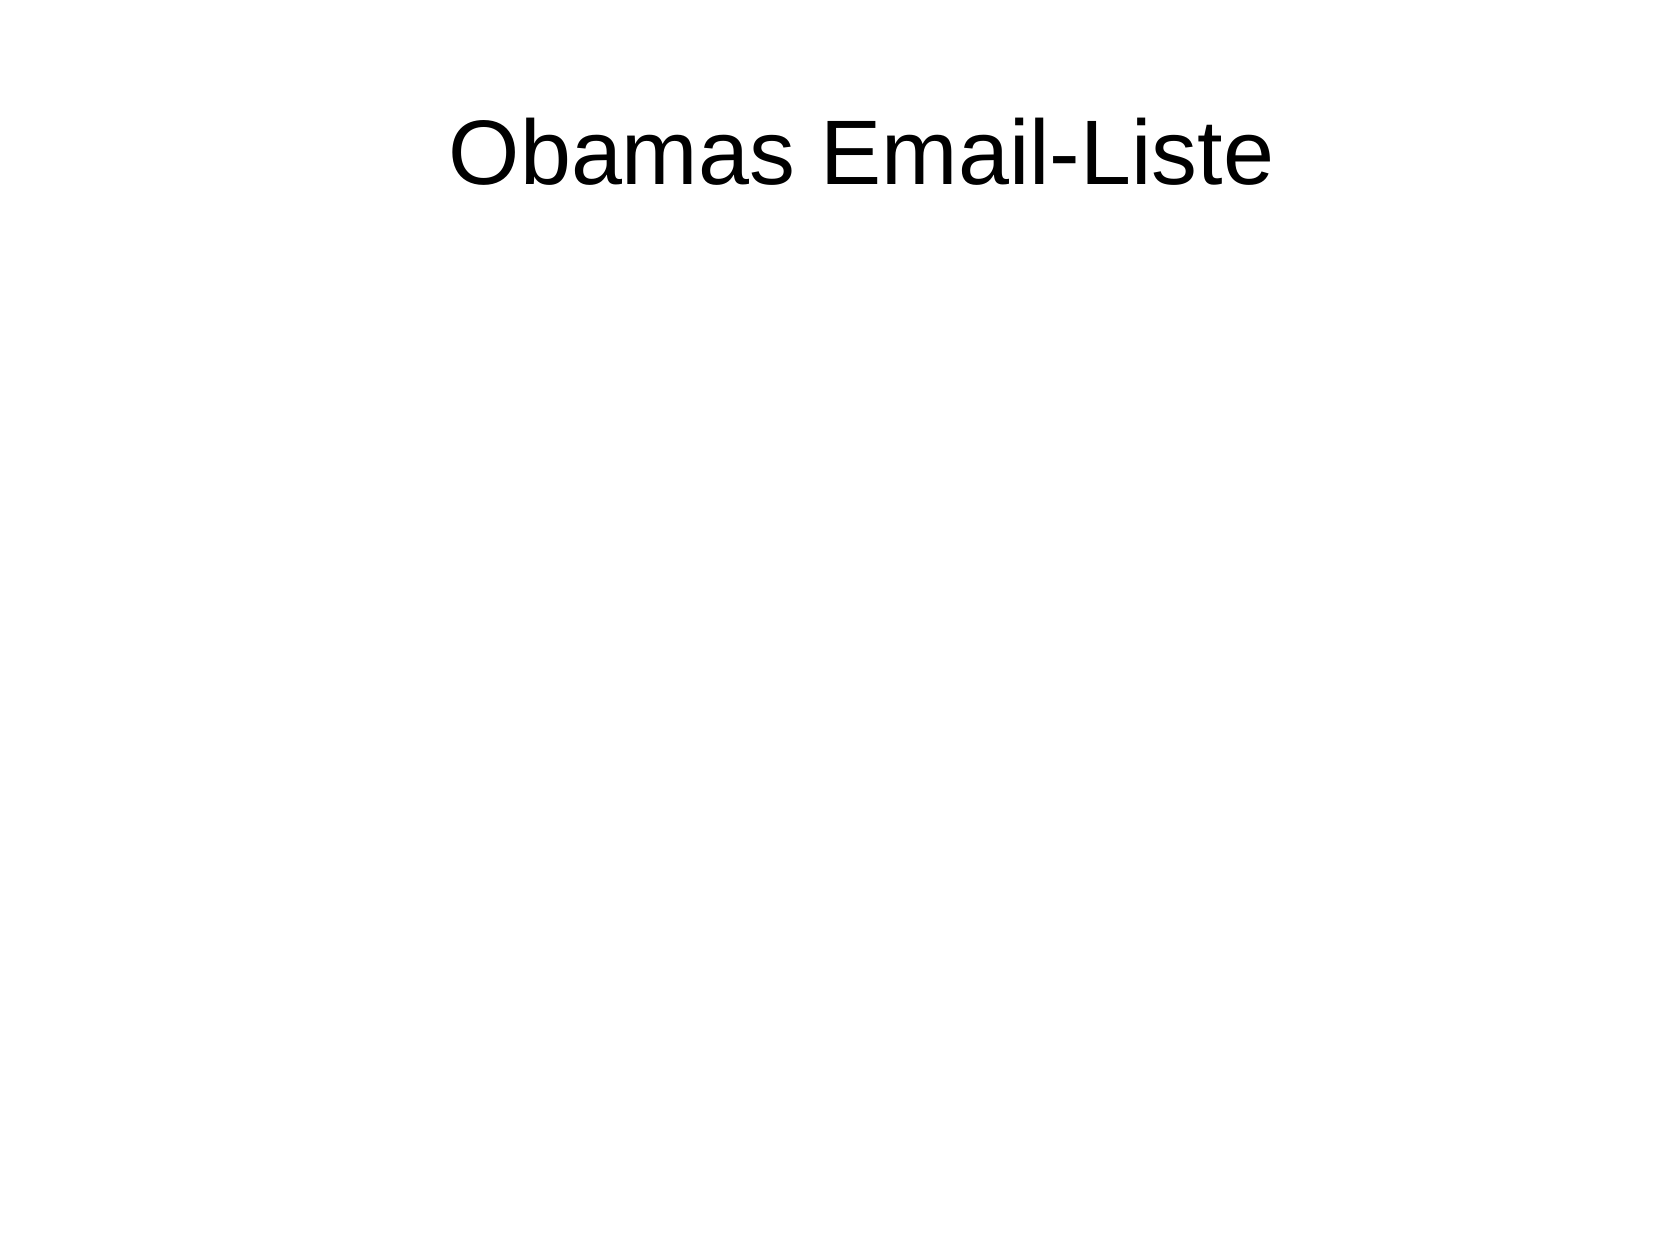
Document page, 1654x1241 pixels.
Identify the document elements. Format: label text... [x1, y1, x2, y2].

title Obamas Email-Liste [82, 56, 1571, 250]
